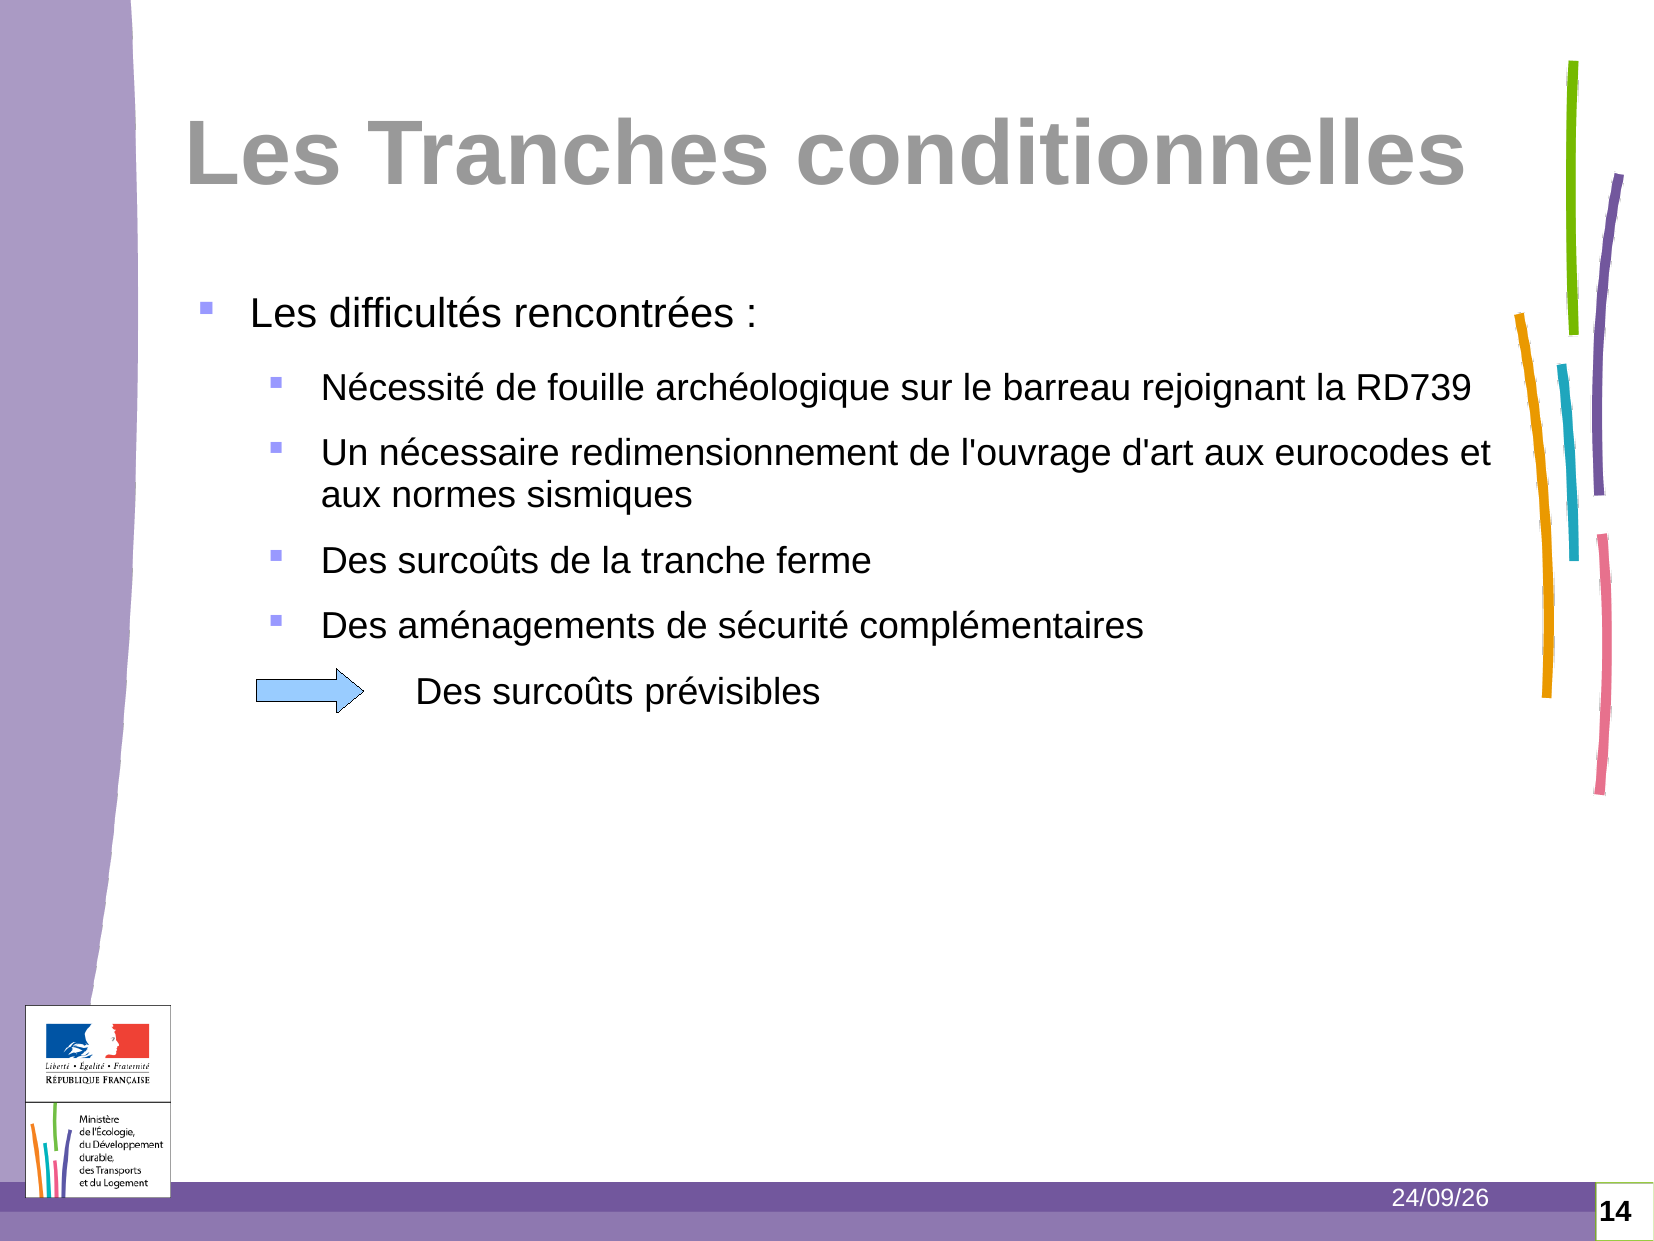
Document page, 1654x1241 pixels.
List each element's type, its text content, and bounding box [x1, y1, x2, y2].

picture [0, 0, 1654, 1241]
title Les Tranches conditionnelles [82, 56, 1571, 250]
text_box [256, 668, 364, 713]
list Les difficultés rencontrées : Nécessité de fouille archéologique sur le barreau rejoignant la RD739 Un nécessaire redimensionnement de l'ouvrage d'art aux eurocodes et aux normes sismiques Des surcoûts de la tranche ferme Des aménagements de sécurité complémentaires Des surcoûts prévisibles [179, 290, 1509, 1094]
